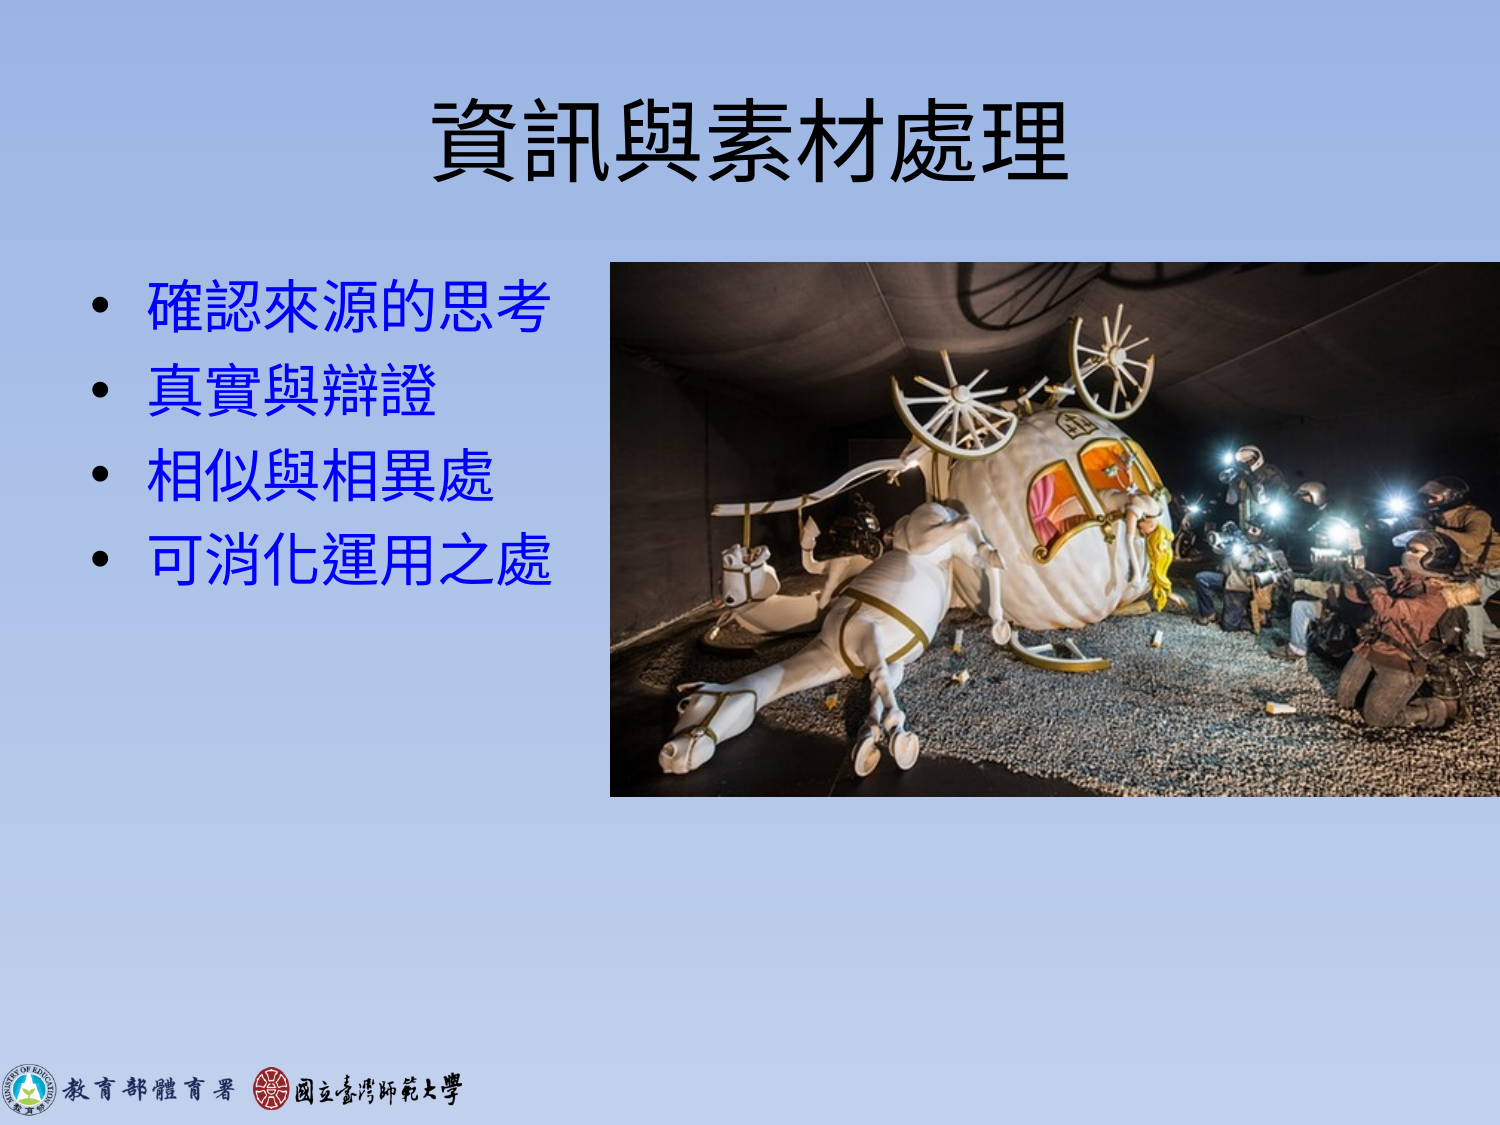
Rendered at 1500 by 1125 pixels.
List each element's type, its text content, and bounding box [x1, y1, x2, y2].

title 資訊與素材處理 [75, 45, 1426, 233]
list 確認來源的思考 真實與辯證 相似與相異處 可消化運用之處 [75, 262, 738, 1005]
picture [610, 262, 1500, 797]
